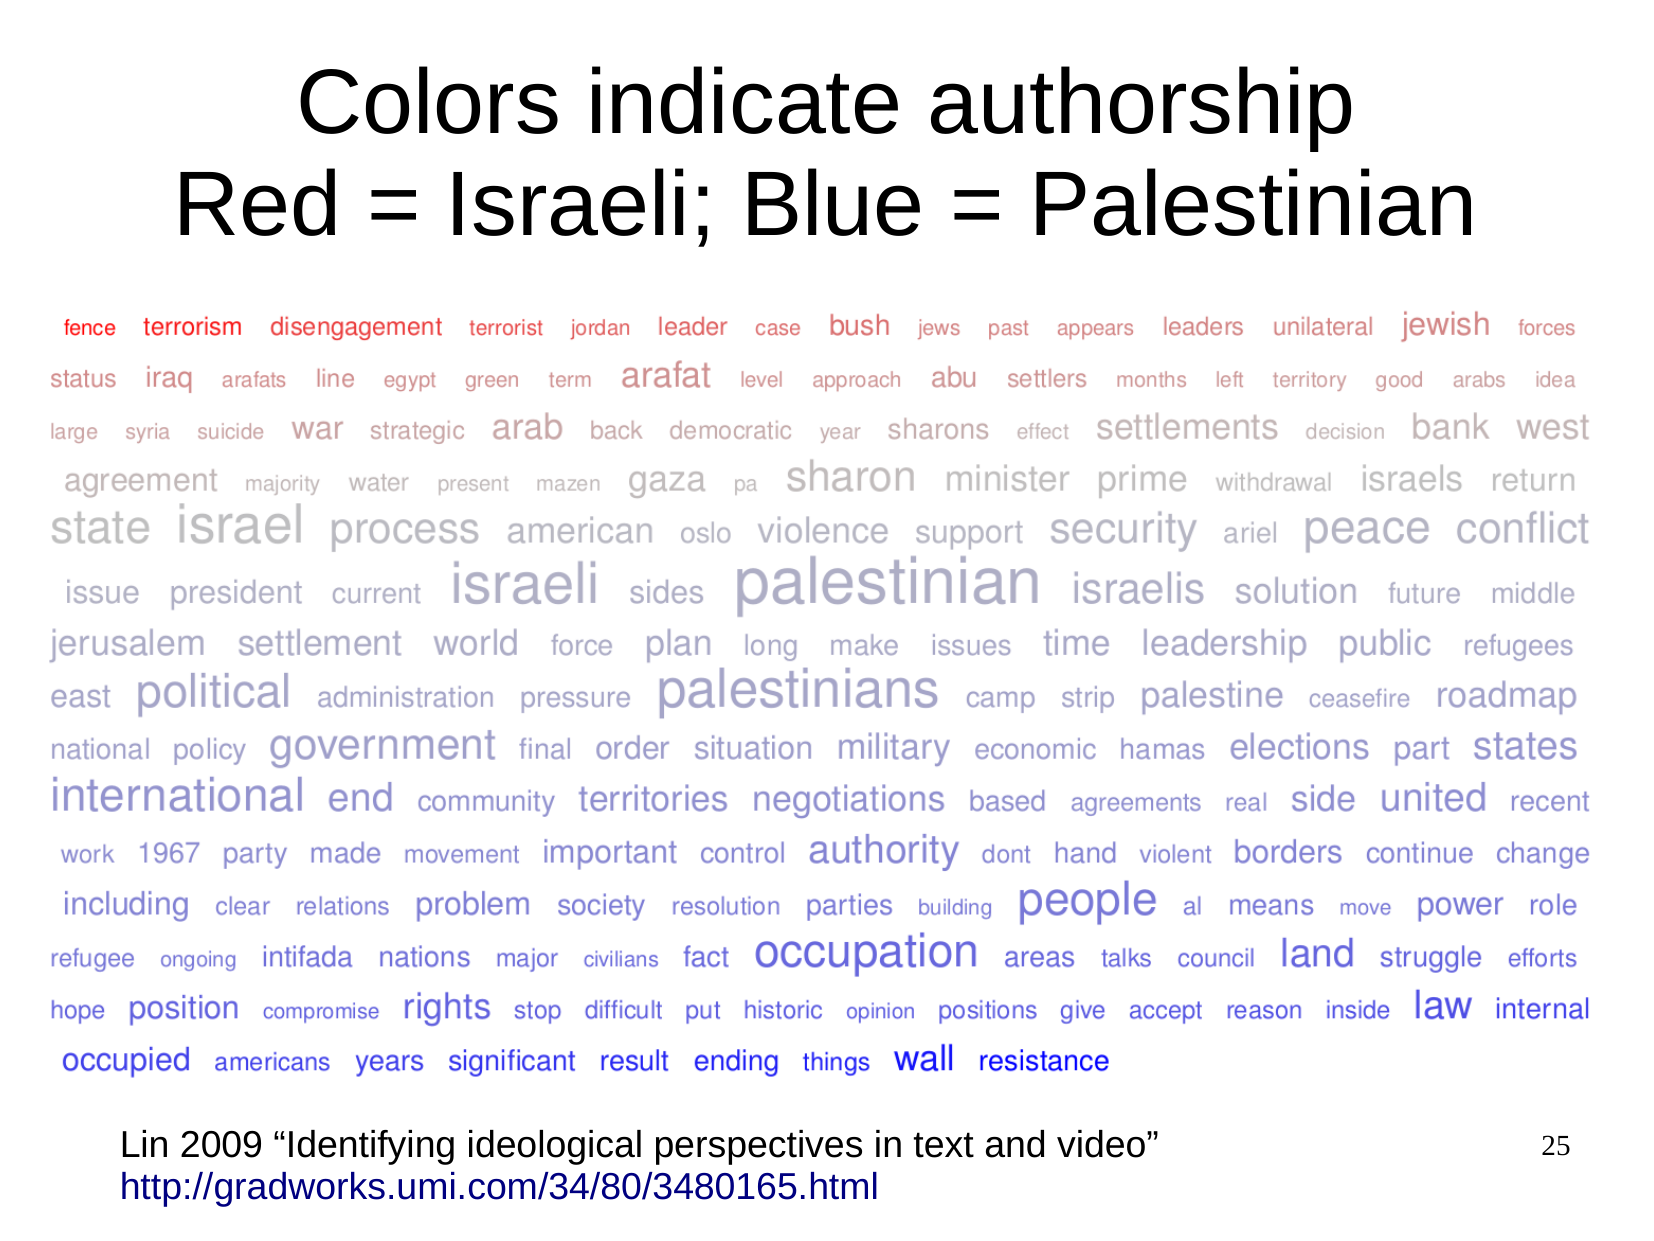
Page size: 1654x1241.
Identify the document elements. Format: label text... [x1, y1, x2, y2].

title Colors indicate authorship Red = Israeli; Blue = Palestinian [82, 49, 1571, 257]
text_box Lin 2009 “Identifying ideological perspectives in text and video” http://gradworks.umi.com/34/80/3480165.html [105, 1116, 1471, 1216]
picture [11, 284, 1621, 1101]
